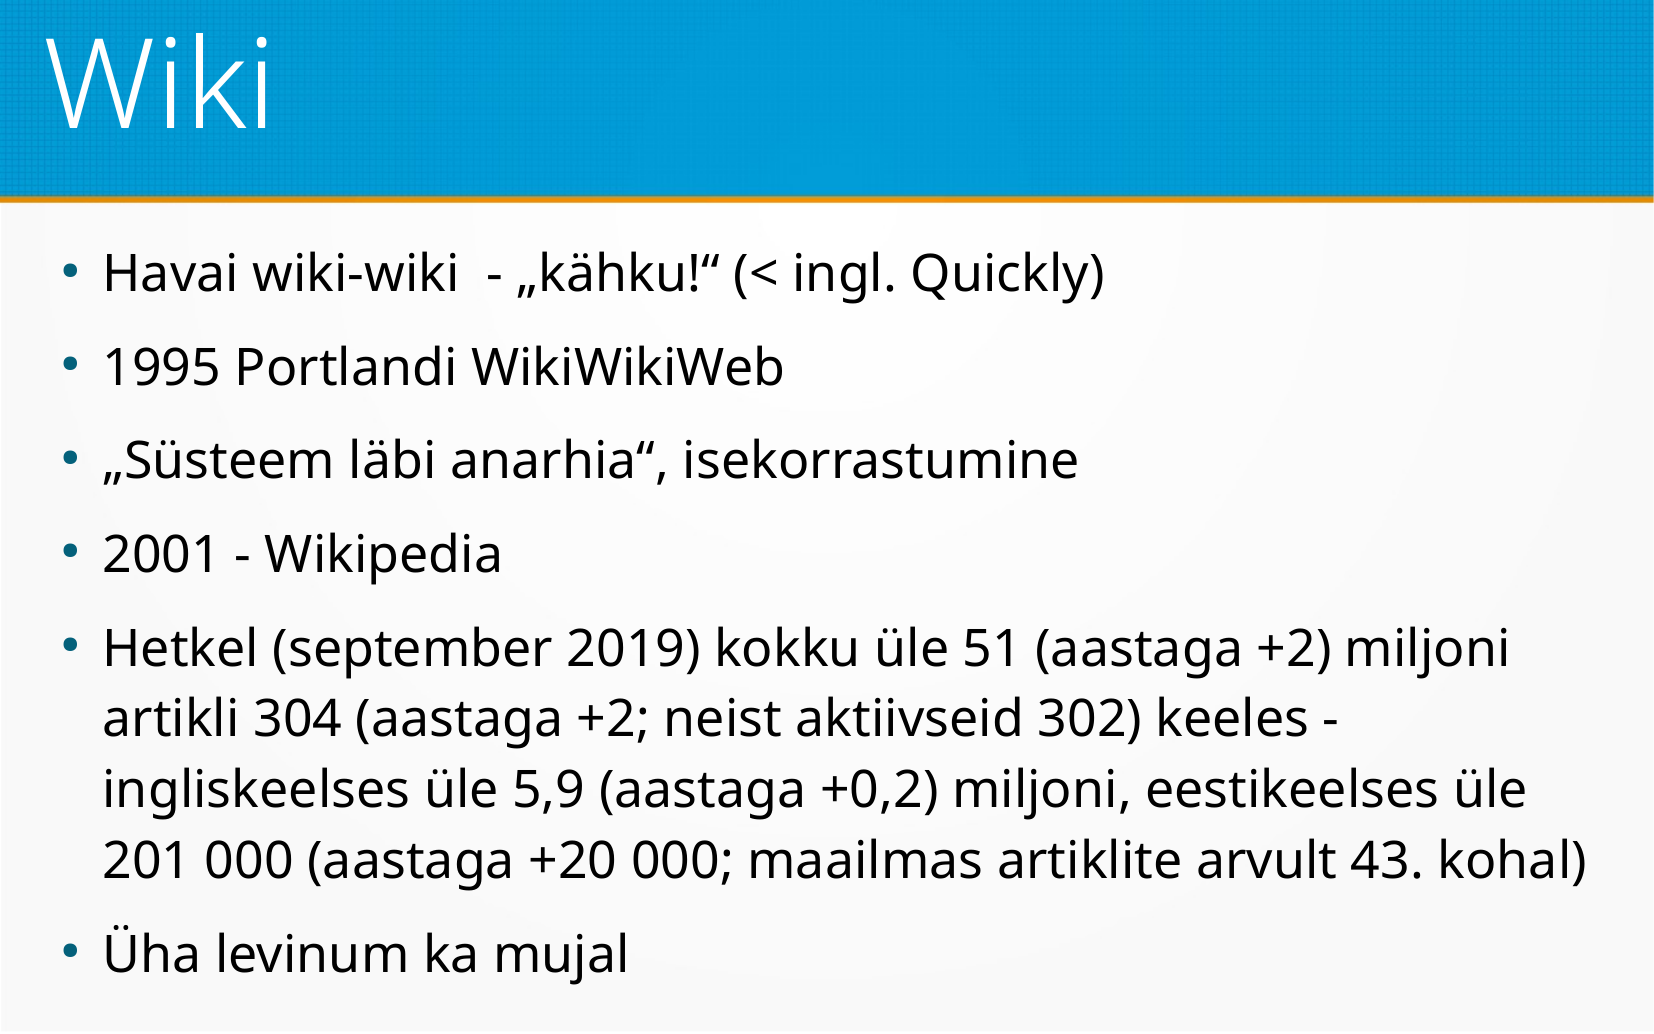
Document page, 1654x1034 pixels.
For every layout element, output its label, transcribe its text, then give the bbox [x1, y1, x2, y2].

picture [0, 195, 1654, 1034]
title Wiki [43, 0, 1619, 166]
list Havai wiki-wiki - „kähku!“ (< ingl. Quickly) 1995 Portlandi WikiWikiWeb „Süsteem läbi anarhia“, isekorrastumine 2001 - Wikipedia Hetkel (september 2019) kokku üle 51 (aastaga +2) miljoni artikli 304 (aastaga +2; neist aktiivseid 302) keeles - ingliskeelses üle 5,9 (aastaga +0,2) miljoni, eestikeelses üle 201 000 (aastaga +20 000; maailmas artiklite arvult 43. kohal) Üha levinum ka mujal [47, 236, 1607, 1002]
